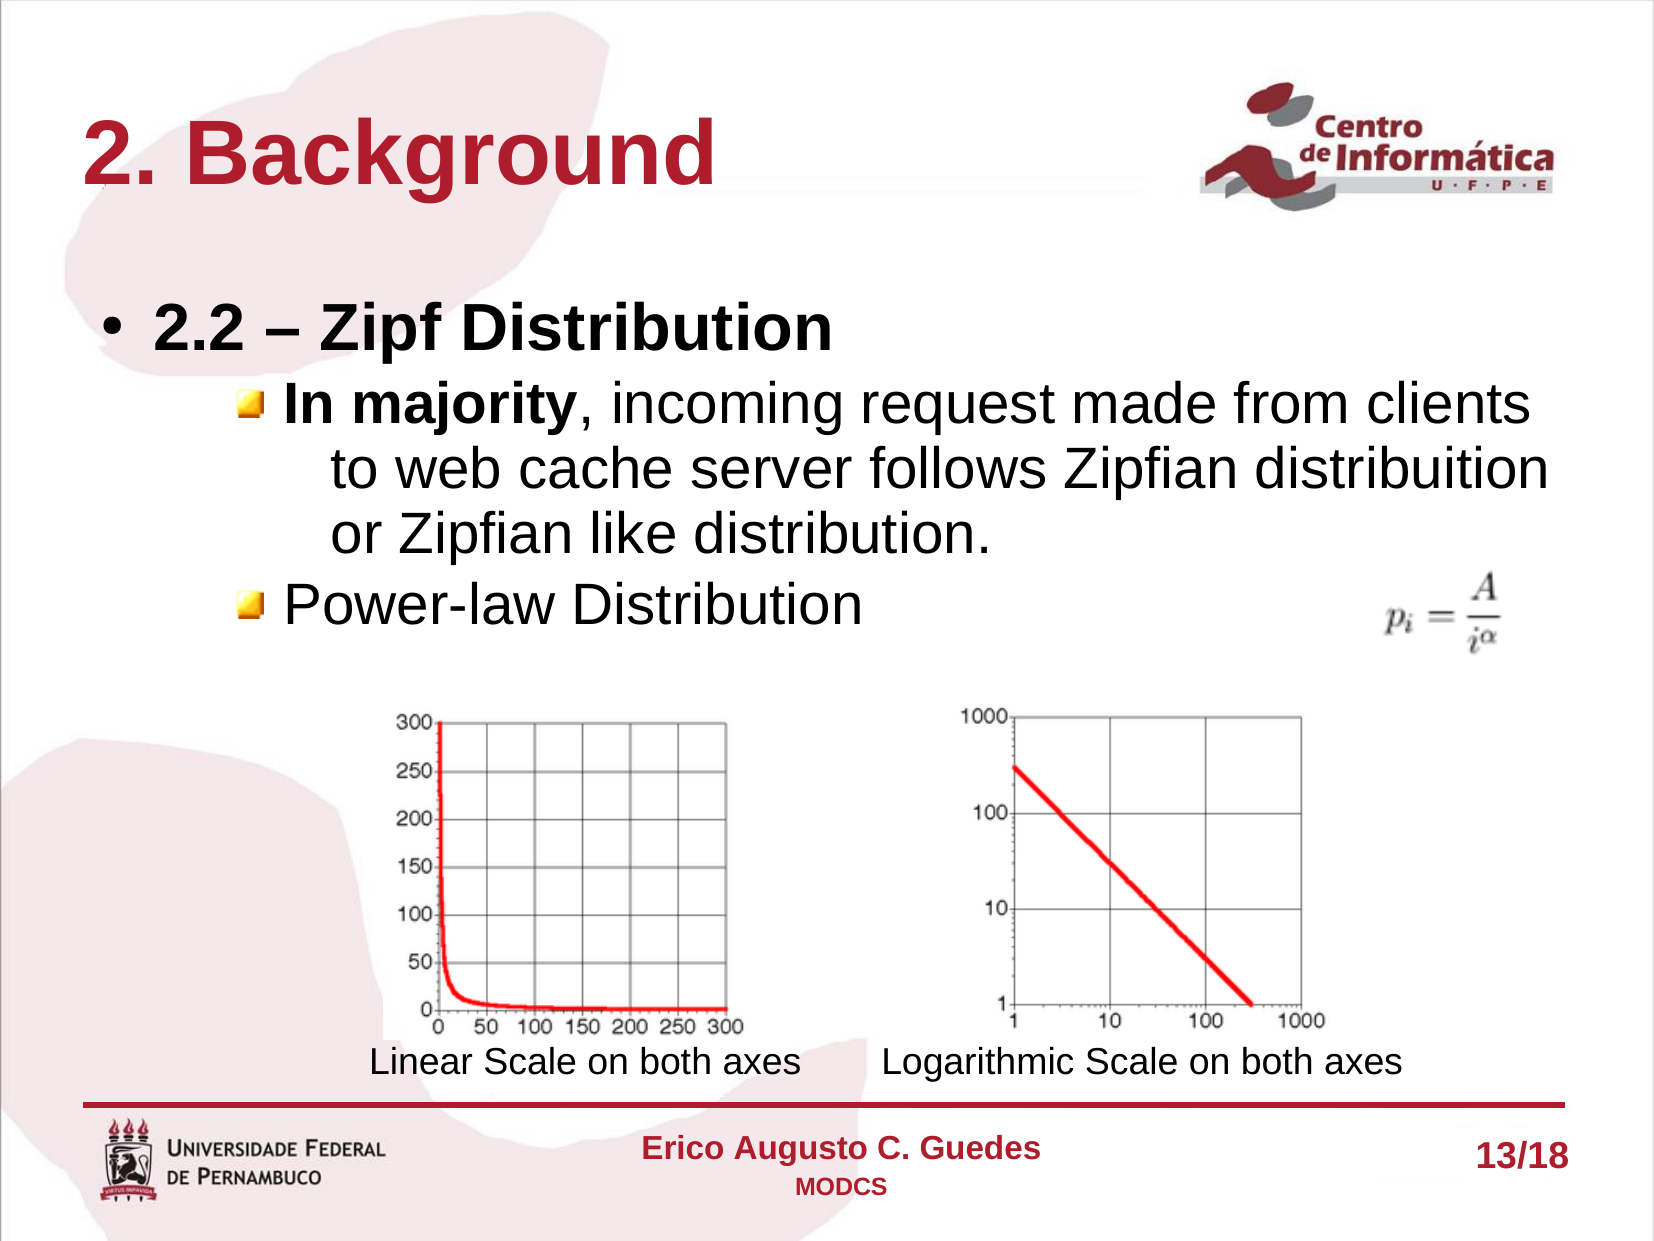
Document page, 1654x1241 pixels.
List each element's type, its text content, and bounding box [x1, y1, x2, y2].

title 2. Background [82, 56, 1571, 250]
list 2.2 – Zipf Distribution In majority, incoming request made from clients to web cache server follows Zipfian distribuition or Zipfian like distribution. Power-law Distribution [82, 290, 1571, 1094]
text_box Logarithmic Scale on both axes [866, 1033, 1419, 1095]
text_box Linear Scale on both axes [354, 1033, 817, 1095]
picture [0, 0, 1654, 1241]
